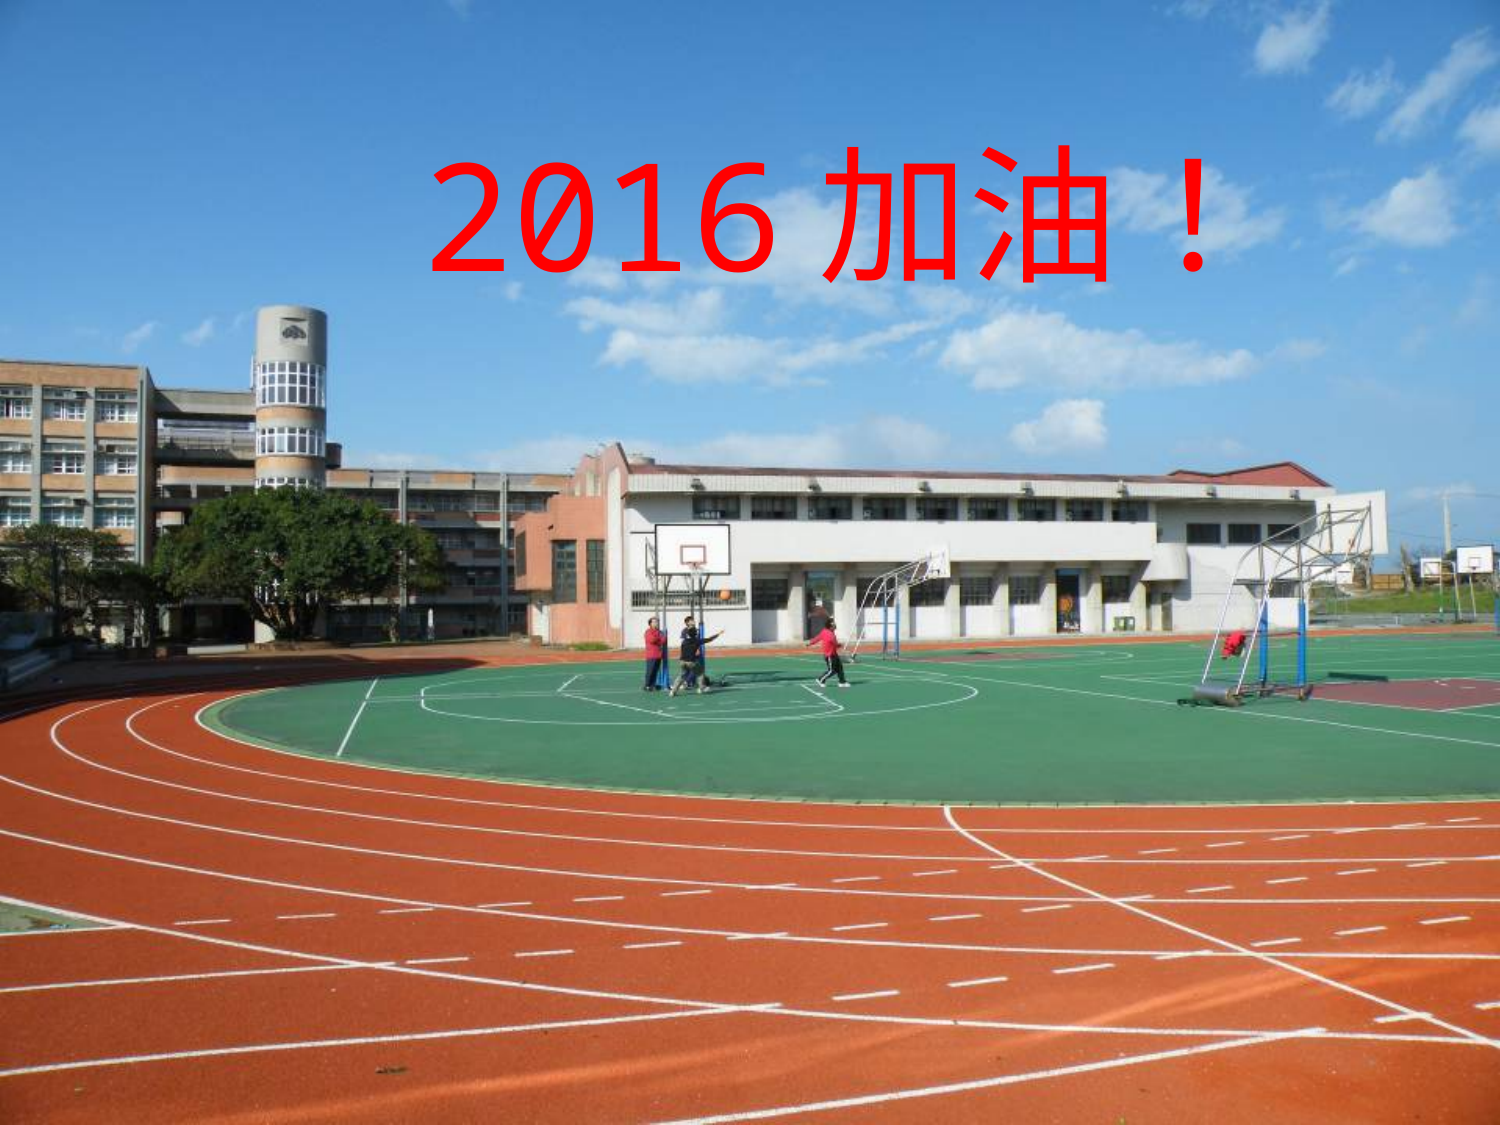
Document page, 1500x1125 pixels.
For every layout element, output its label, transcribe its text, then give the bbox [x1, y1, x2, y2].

picture [0, 0, 1500, 1125]
text_box 2016加油！ [407, 113, 1297, 402]
